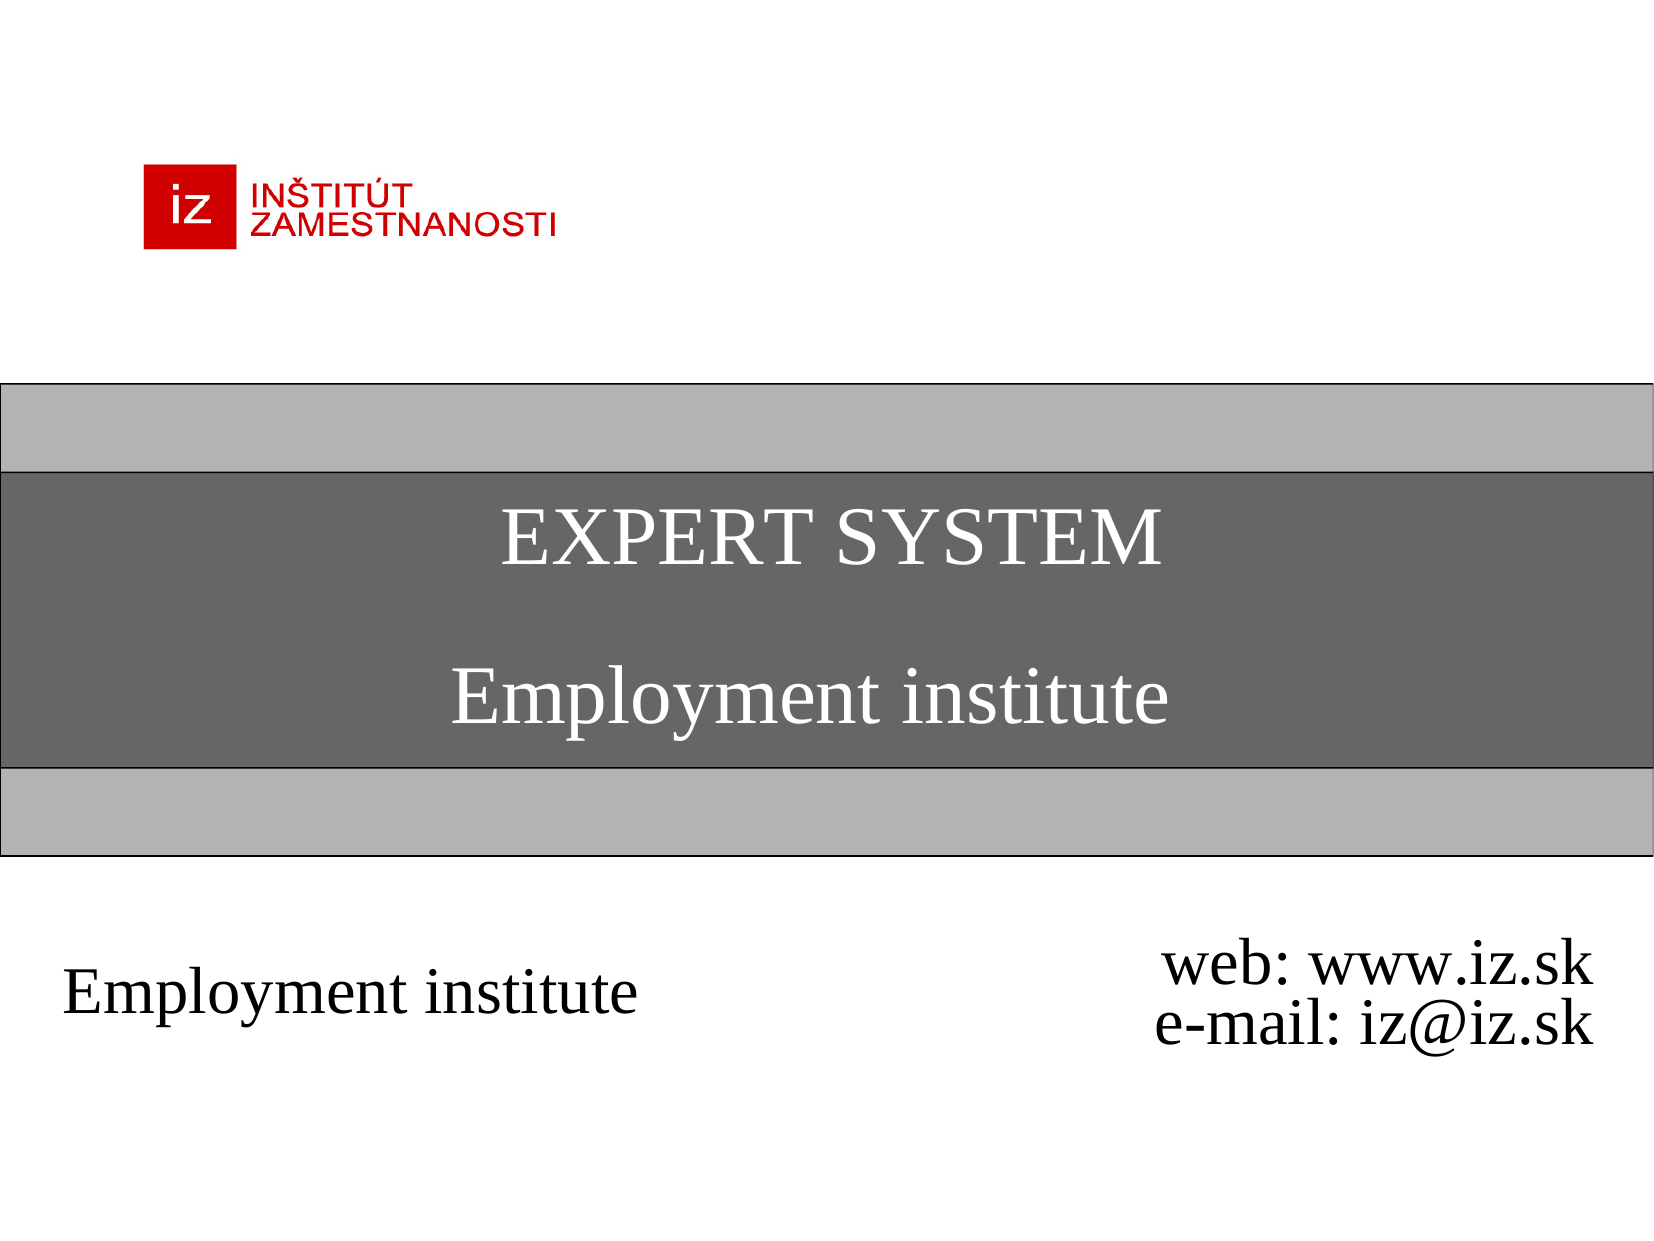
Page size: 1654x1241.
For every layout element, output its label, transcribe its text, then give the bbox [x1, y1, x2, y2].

picture [92, 89, 605, 320]
text_box [0, 768, 1654, 857]
title web: www.iz.sk e-mail: iz@iz.sk [885, 901, 1595, 1093]
title Employment institute [29, 900, 739, 1093]
text_box EXPERT SYSTEM Employment institute [0, 472, 1654, 768]
text_box [0, 383, 1654, 472]
